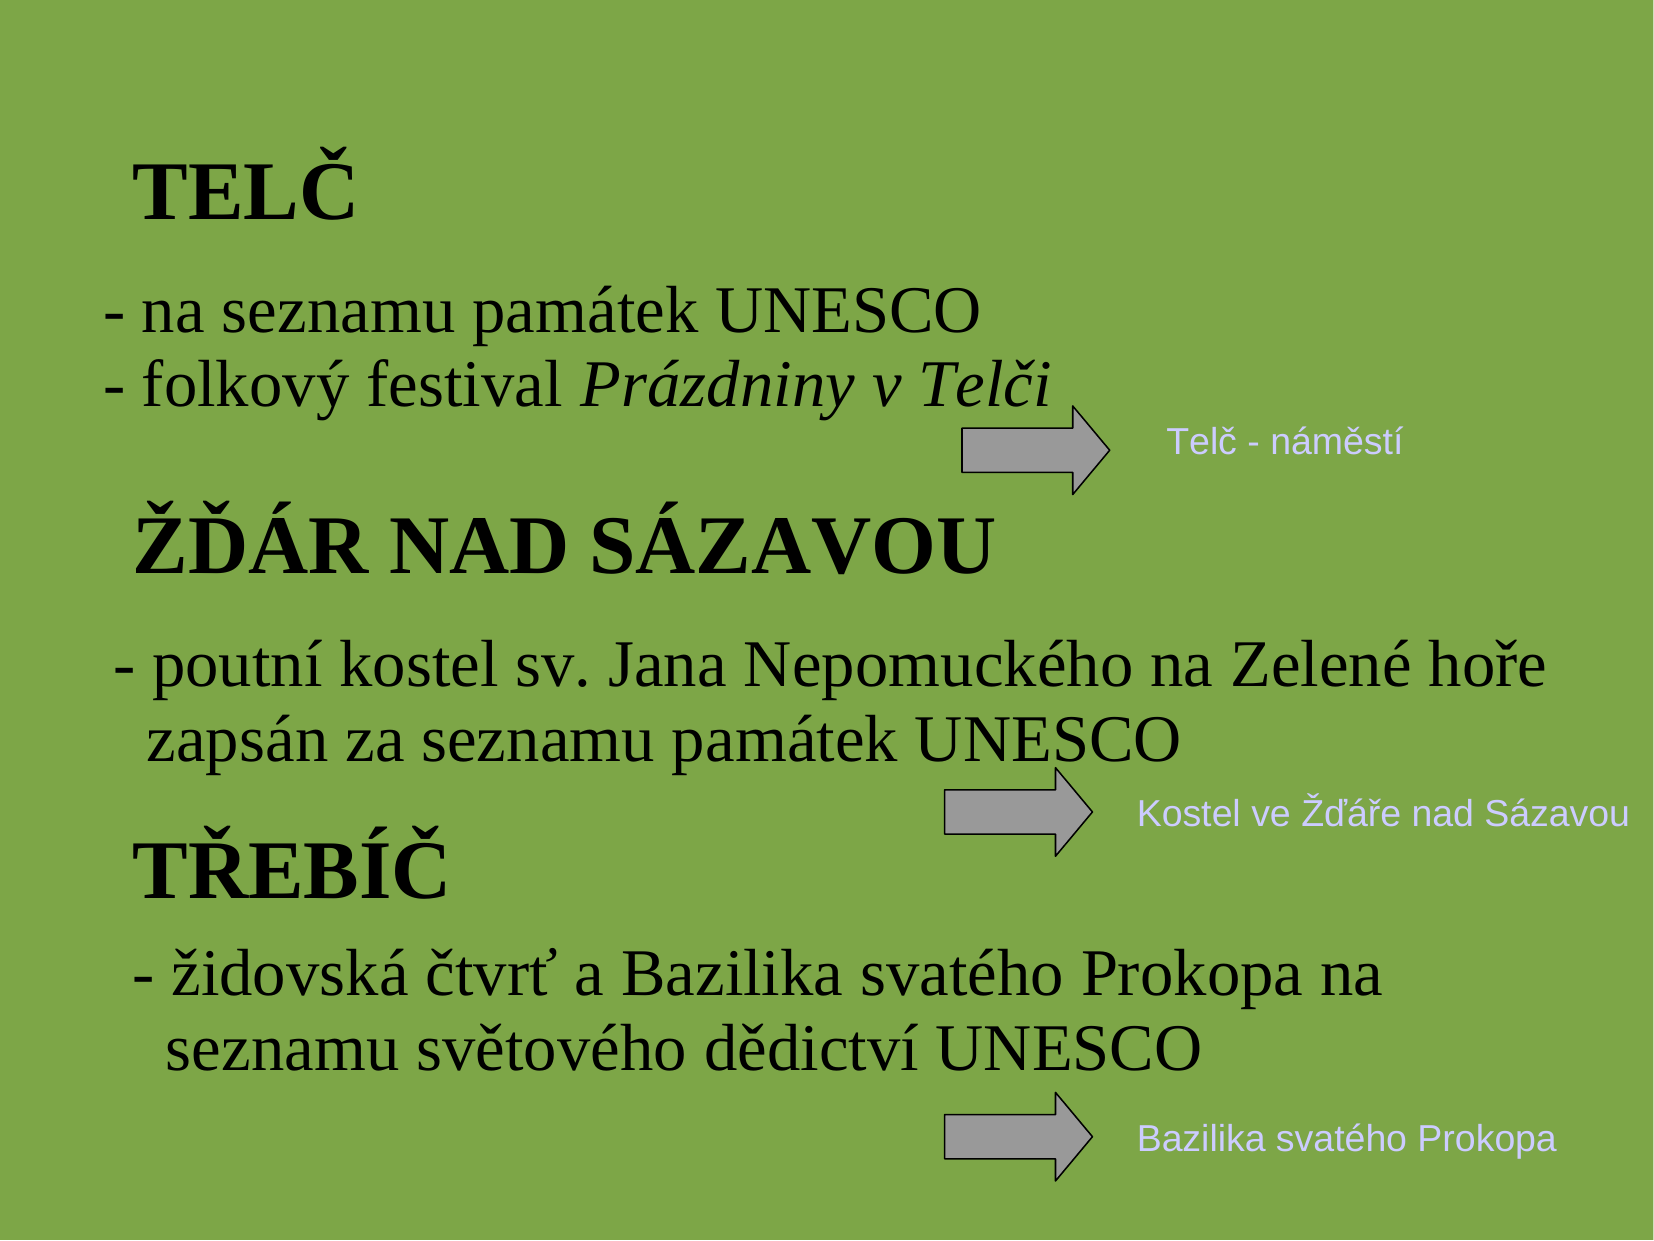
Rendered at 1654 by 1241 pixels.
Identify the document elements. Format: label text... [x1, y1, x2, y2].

text_box Bazilika svatého Prokopa [1122, 1110, 1634, 1182]
text_box [944, 767, 1093, 857]
text_box TŘEBÍČ [117, 816, 1152, 916]
text_box - poutní kostel sv. Jana Nepomuckého na Zelené hoře zapsán za seznamu památek UNESCO [98, 620, 1566, 784]
text_box Kostel ve Žďáře nad Sázavou [1122, 785, 1654, 857]
text_box Telč - náměstí [1151, 413, 1447, 485]
text_box - na seznamu památek UNESCO - folkový festival Prázdniny v Telči [88, 265, 1654, 1241]
text_box - židovská čtvrť a Bazilika svatého Prokopa na seznamu světového dědictví UNESCO [117, 928, 1418, 1093]
text_box TELČ [118, 137, 1152, 237]
text_box [962, 405, 1110, 495]
text_box ŽĎÁR NAD SÁZAVOU [118, 492, 1152, 591]
text_box [944, 1092, 1093, 1181]
